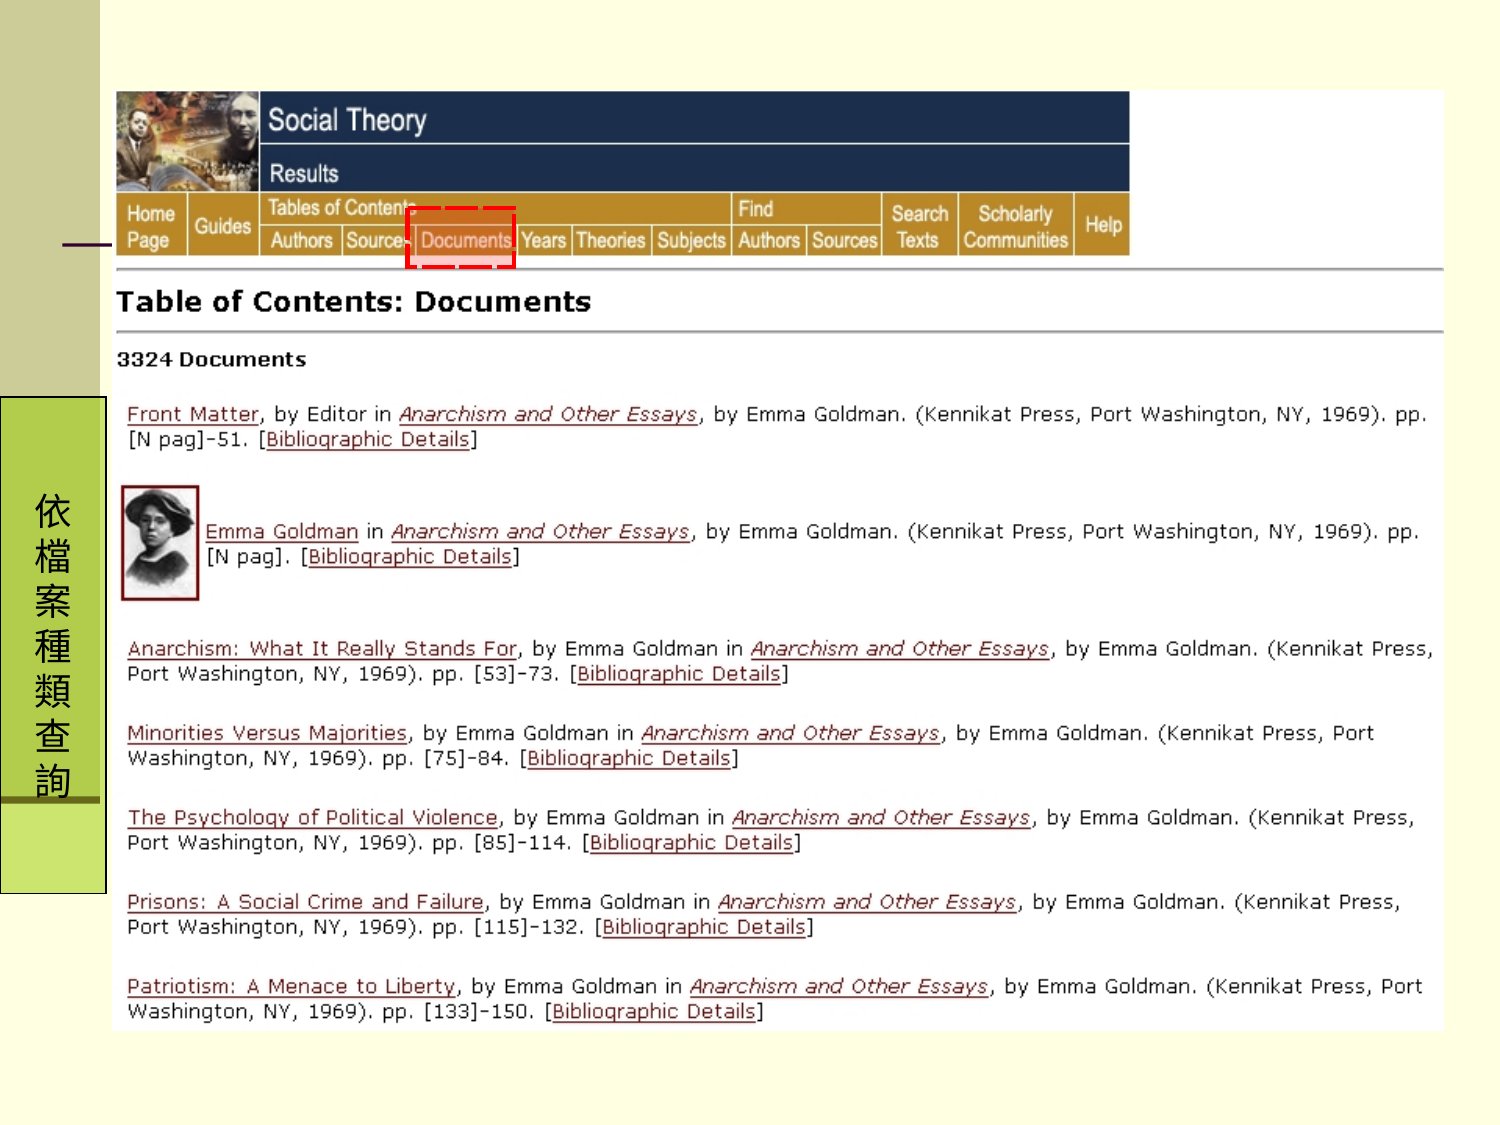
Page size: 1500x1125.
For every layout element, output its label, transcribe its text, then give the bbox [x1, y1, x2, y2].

text_box [408, 208, 514, 267]
text_box 依 檔 案 種 類 查 詢 [0, 397, 106, 893]
picture [112, 90, 1444, 1031]
